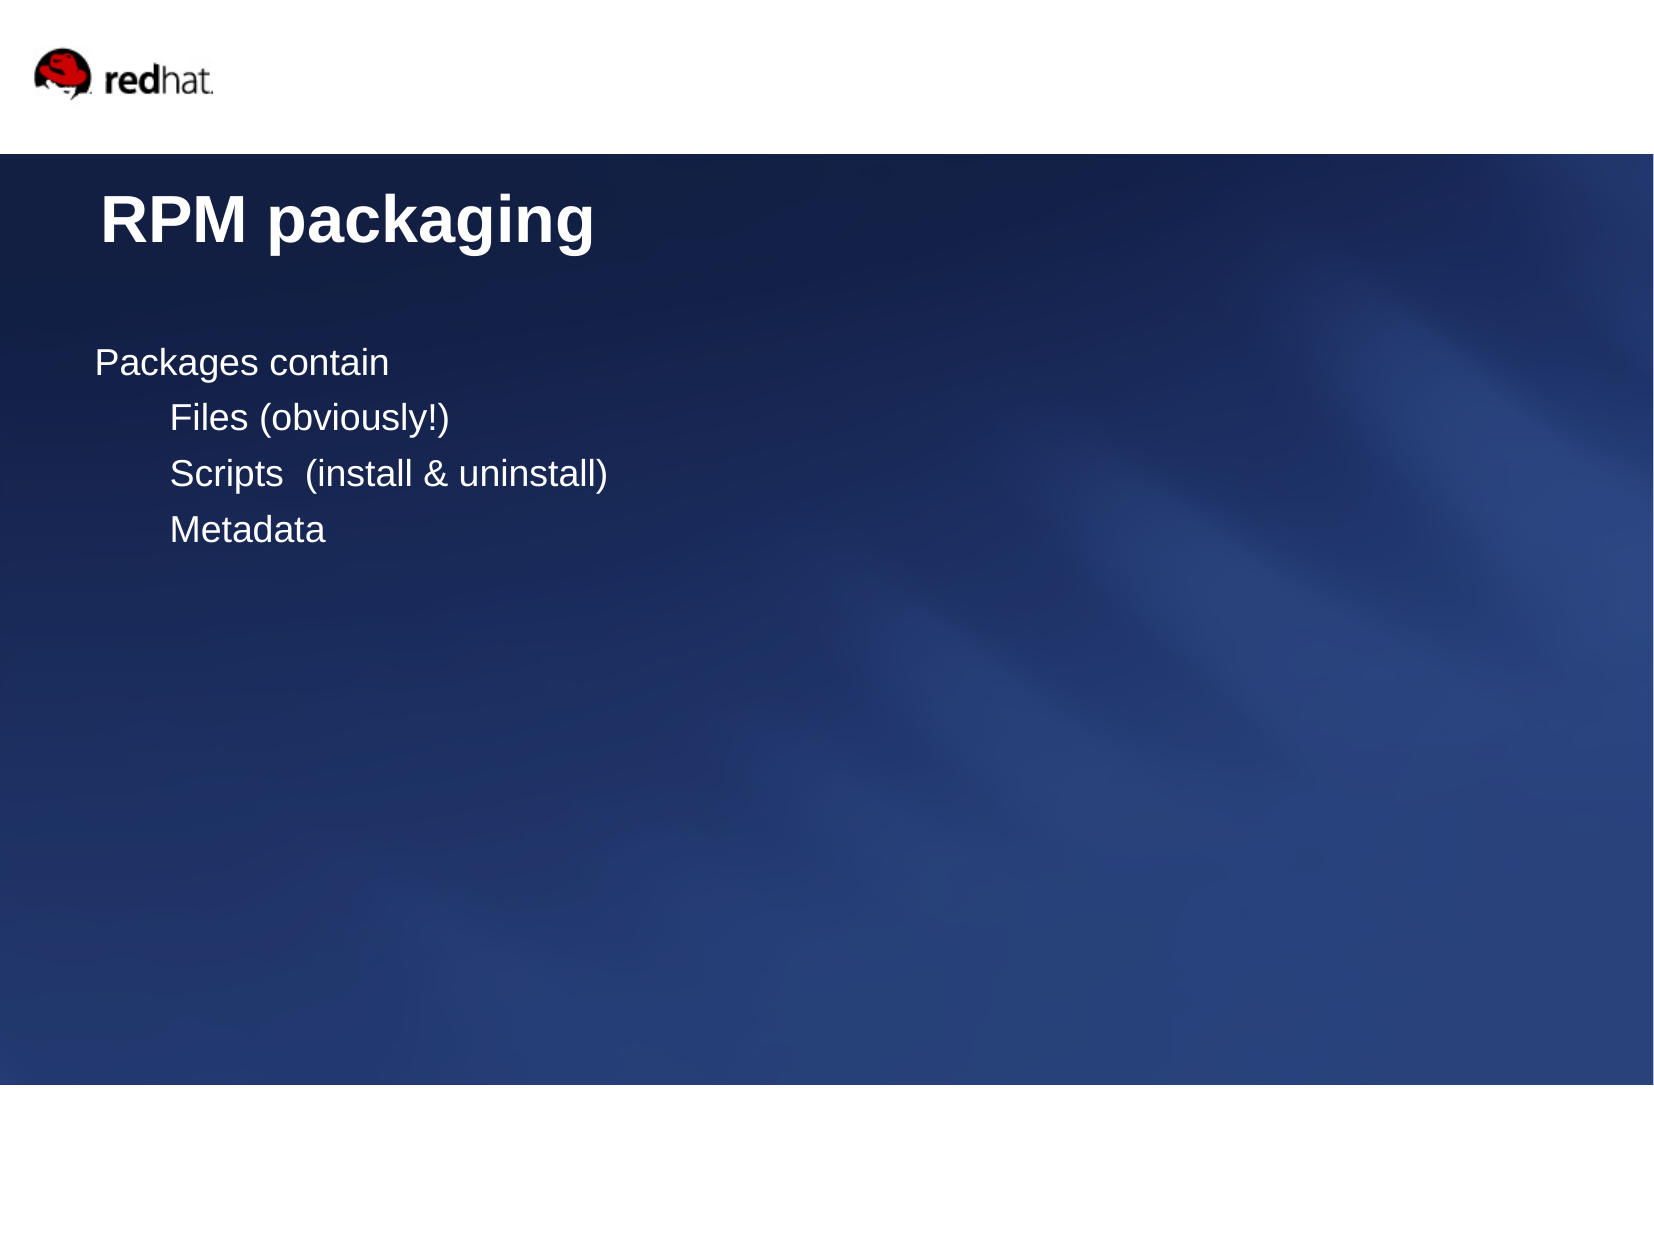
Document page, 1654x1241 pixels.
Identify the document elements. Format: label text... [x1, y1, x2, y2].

picture [0, 154, 1654, 1085]
title RPM packaging [100, 164, 1506, 275]
list Packages contain Files (obviously!) Scripts (install & uninstall) Metadata [94, 341, 1501, 1119]
picture [33, 46, 213, 108]
